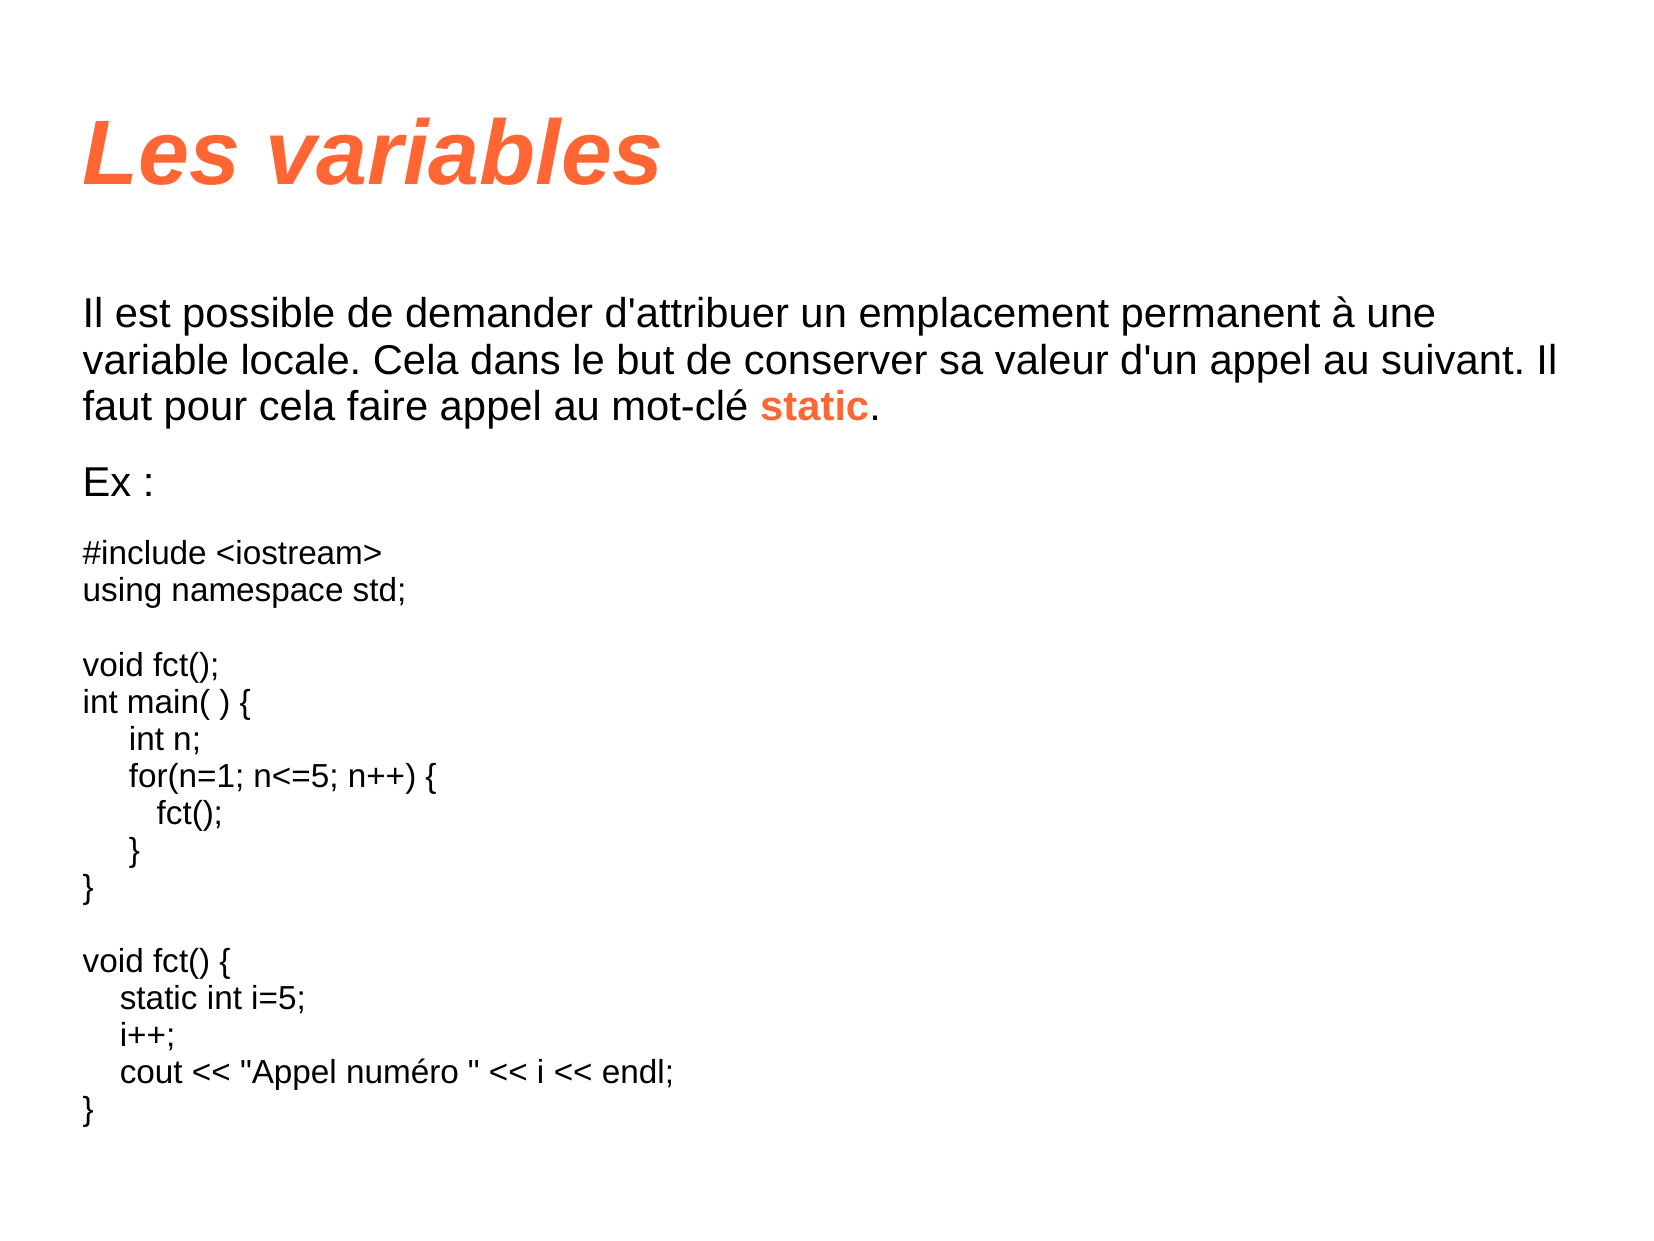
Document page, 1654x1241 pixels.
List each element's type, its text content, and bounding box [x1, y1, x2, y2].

list Il est possible de demander d'attribuer un emplacement permanent à une variable locale. Cela dans le but de conserver sa valeur d'un appel au suivant. Il faut pour cela faire appel au mot-clé static. Ex : #include <iostream> using namespace std; void fct(); int main( ) { int n; for(n=1; n<=5; n++) { fct(); } } void fct() { static int i=5; i++; cout << "Appel numéro " << i << endl; } [82, 290, 1571, 1134]
title Les variables [82, 49, 1571, 257]
